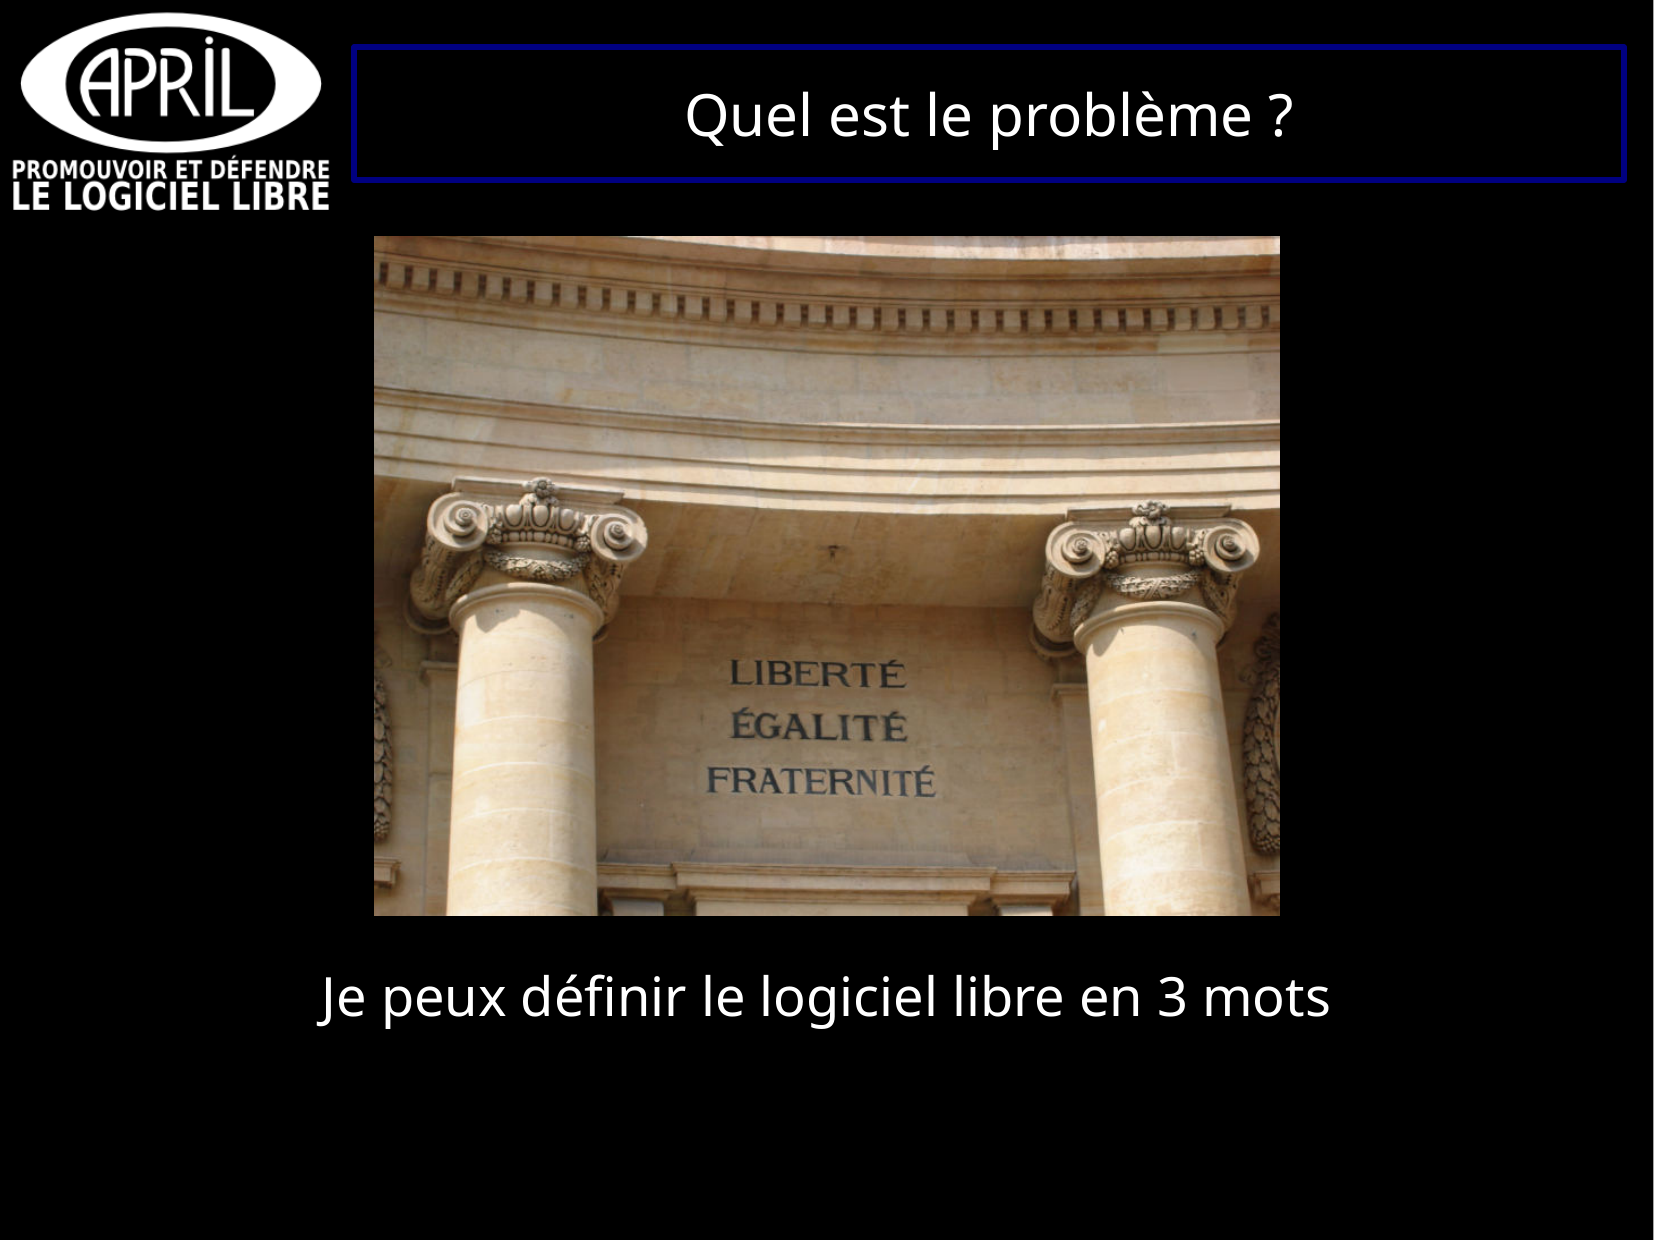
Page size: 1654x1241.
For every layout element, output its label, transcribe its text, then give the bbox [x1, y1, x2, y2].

text_box Je peux définir le logiciel libre en 3 mots [191, 950, 1462, 1029]
picture [374, 236, 1280, 916]
title Quel est le problème ? [354, 47, 1625, 181]
picture [8, 7, 333, 237]
